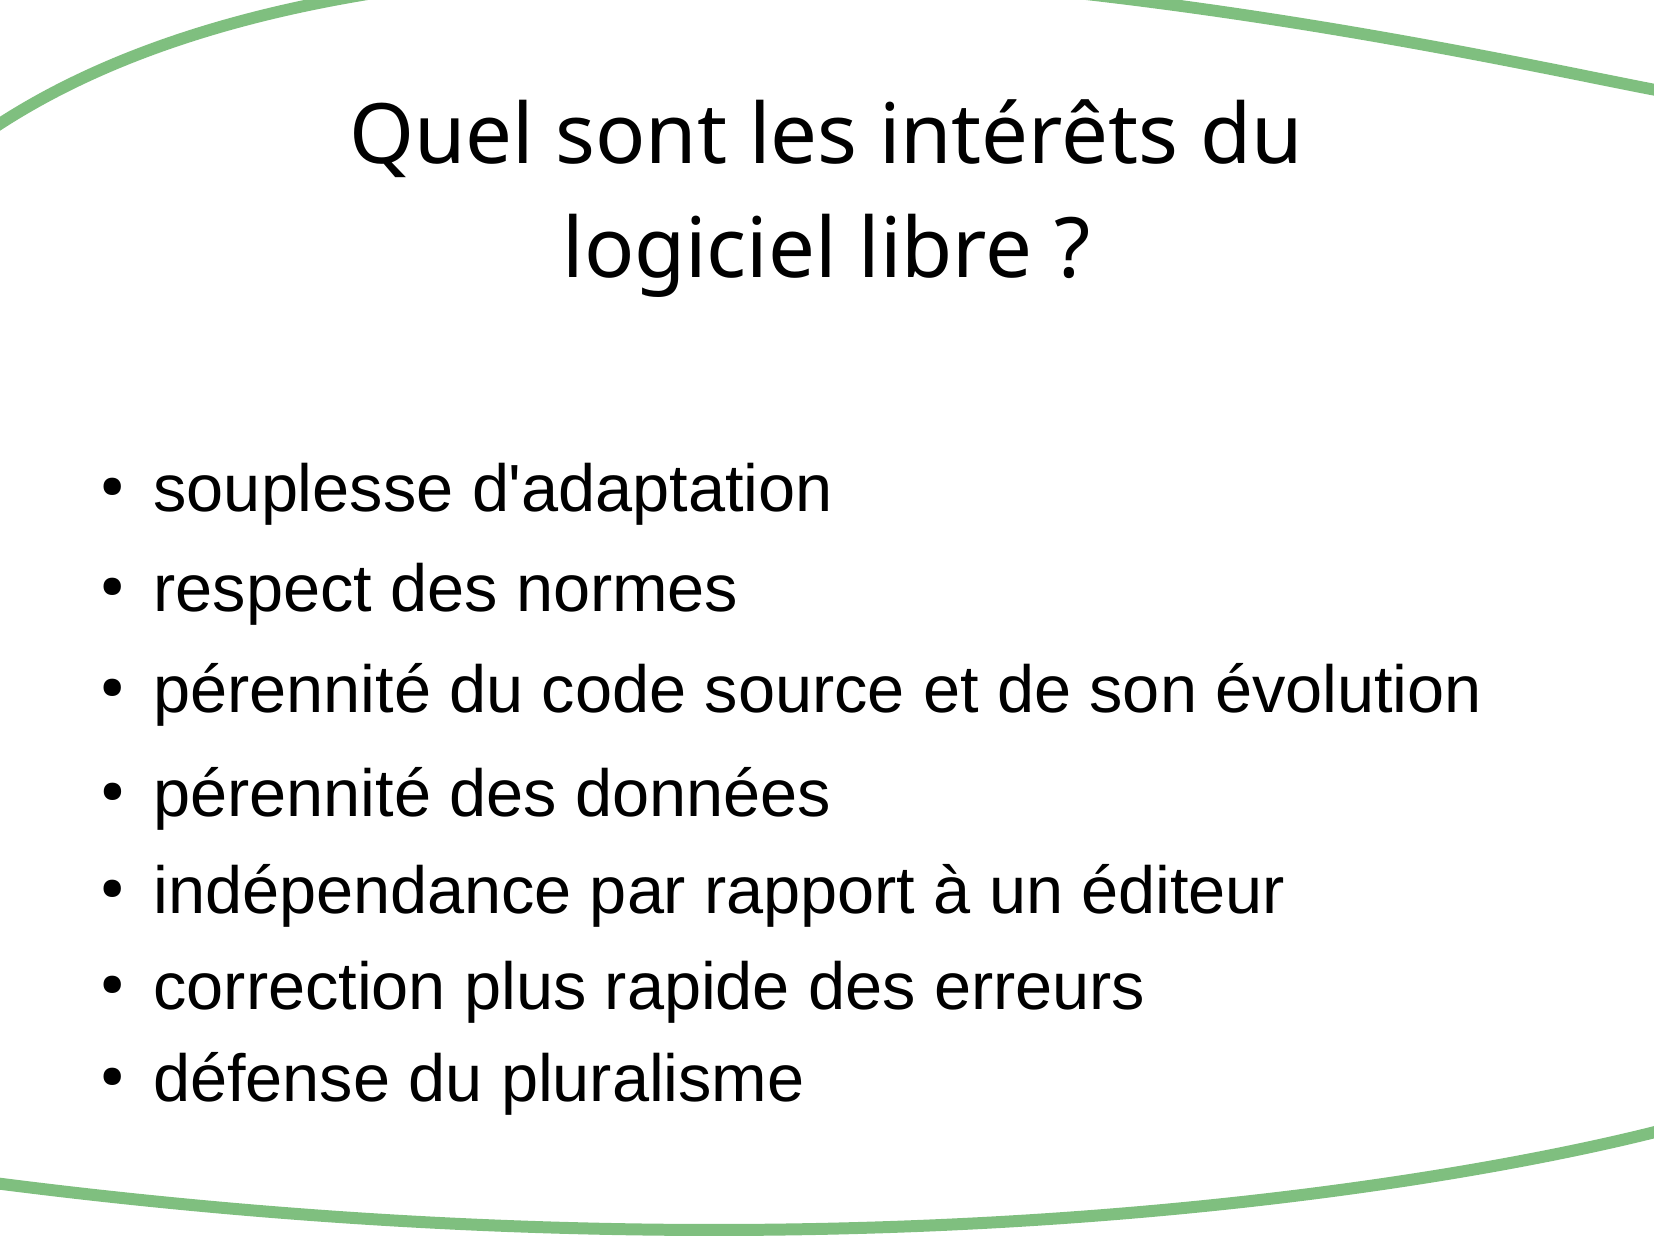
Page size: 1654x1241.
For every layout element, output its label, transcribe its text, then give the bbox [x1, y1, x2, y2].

list indépendance par rapport à un éditeur [82, 853, 1571, 938]
list respect des normes [82, 550, 1571, 645]
list défense du pluralisme [82, 1041, 1571, 1129]
list pérennité du code source et de son évolution [82, 652, 1571, 749]
title Quel sont les intérêts du logiciel libre ? [82, 61, 1571, 315]
list pérennité des données [82, 755, 1571, 850]
list souplesse d'adaptation [82, 451, 1571, 543]
list correction plus rapide des erreurs [82, 949, 1571, 1028]
